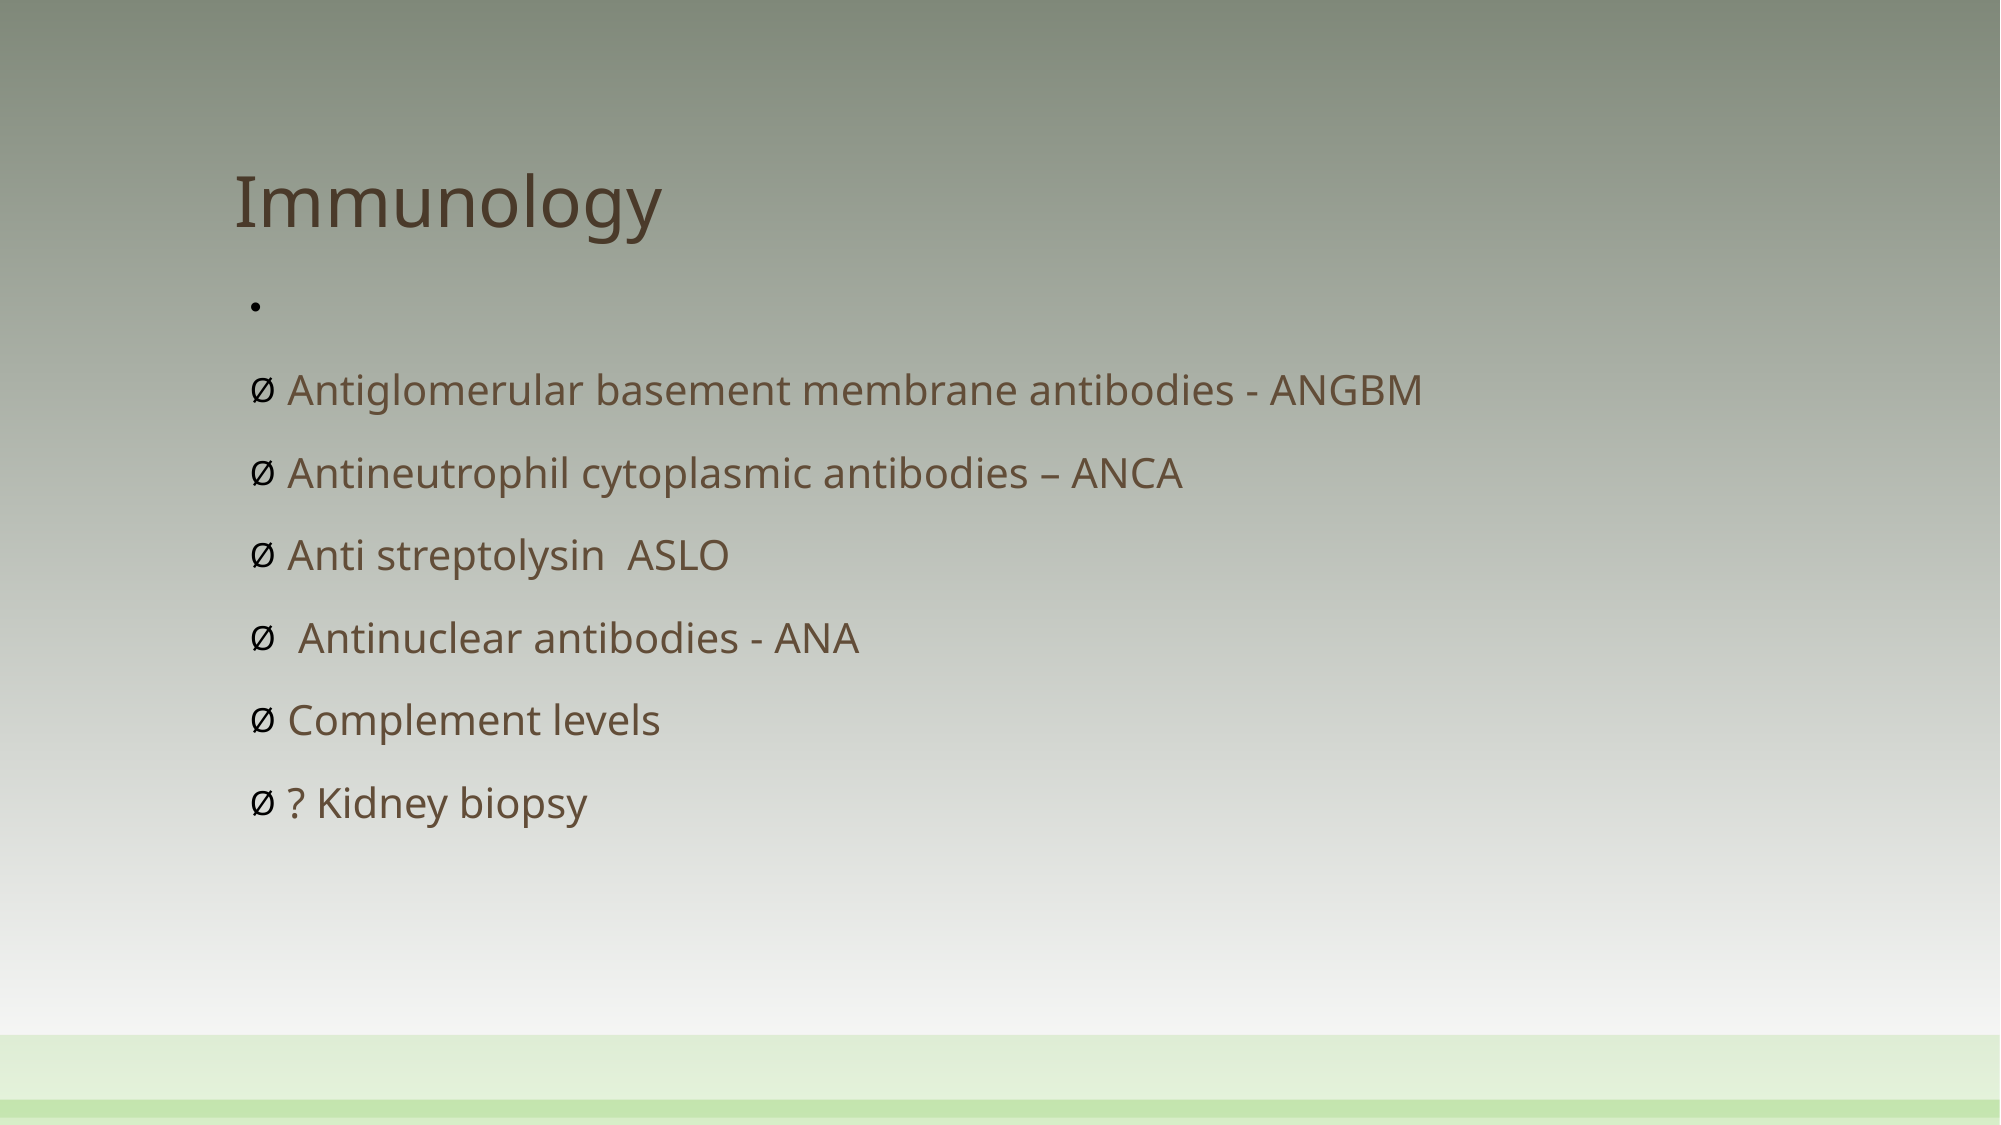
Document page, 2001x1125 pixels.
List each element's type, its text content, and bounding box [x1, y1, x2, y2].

list Antiglomerular basement membrane antibodies - ANGBM Antineutrophil cytoplasmic antibodies – ANCA Anti streptolysin ASLO Antinuclear antibodies - ANA Complement levels ? Kidney biopsy [219, 274, 1780, 987]
title Immunology [219, 71, 1780, 251]
